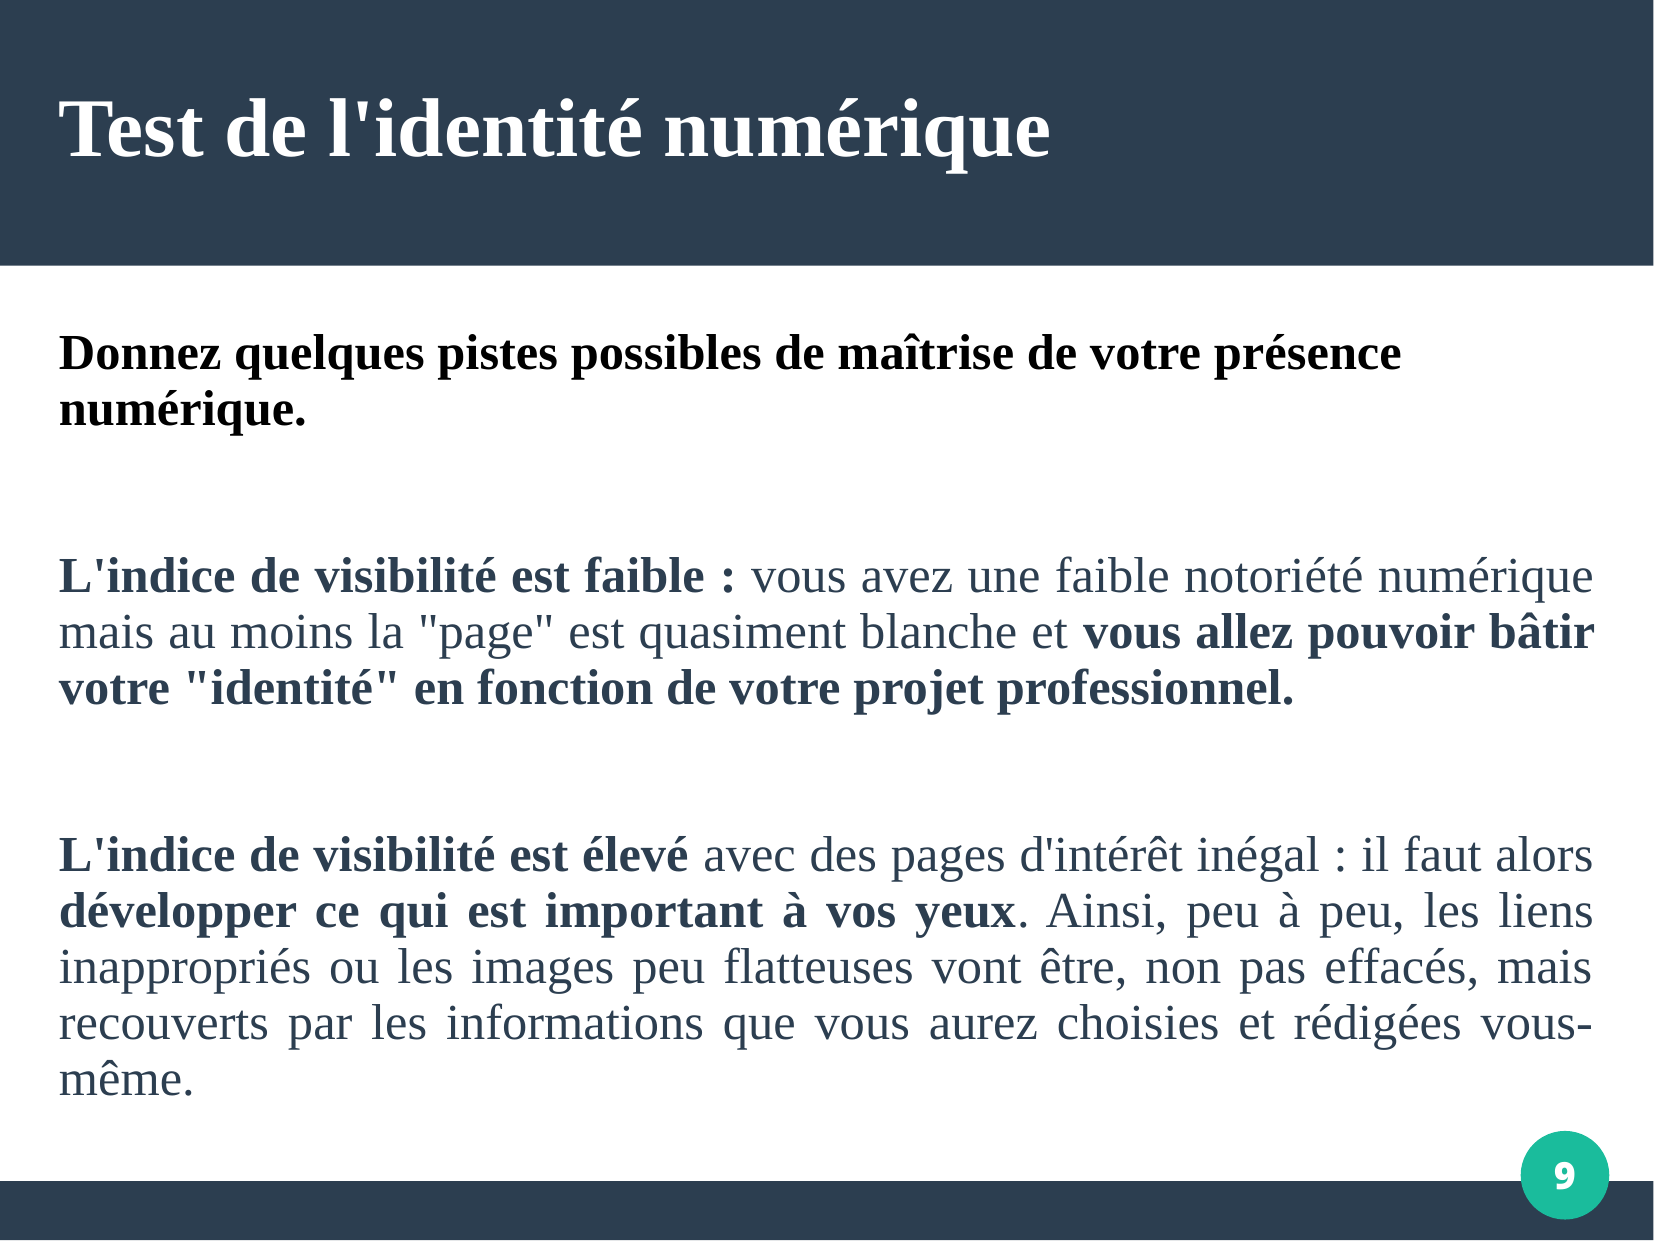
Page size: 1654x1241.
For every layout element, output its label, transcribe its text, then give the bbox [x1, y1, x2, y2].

title Test de l'identité numérique [59, 49, 1595, 207]
list Donnez quelques pistes possibles de maîtrise de votre présence numérique. L'indice de visibilité est faible : vous avez une faible notoriété numérique mais au moins la "page" est quasiment blanche et vous allez pouvoir bâtir votre "identité" en fonction de votre projet professionnel. L'indice de visibilité est élevé avec des pages d'intérêt inégal : il faut alors développer ce qui est important à vos yeux. Ainsi, peu à peu, les liens inappropriés ou les images peu flatteuses vont être, non pas effacés, mais recouverts par les informations que vous aurez choisies et rédigées vous-même. [59, 324, 1595, 1152]
chart [17, 486, 1022, 663]
